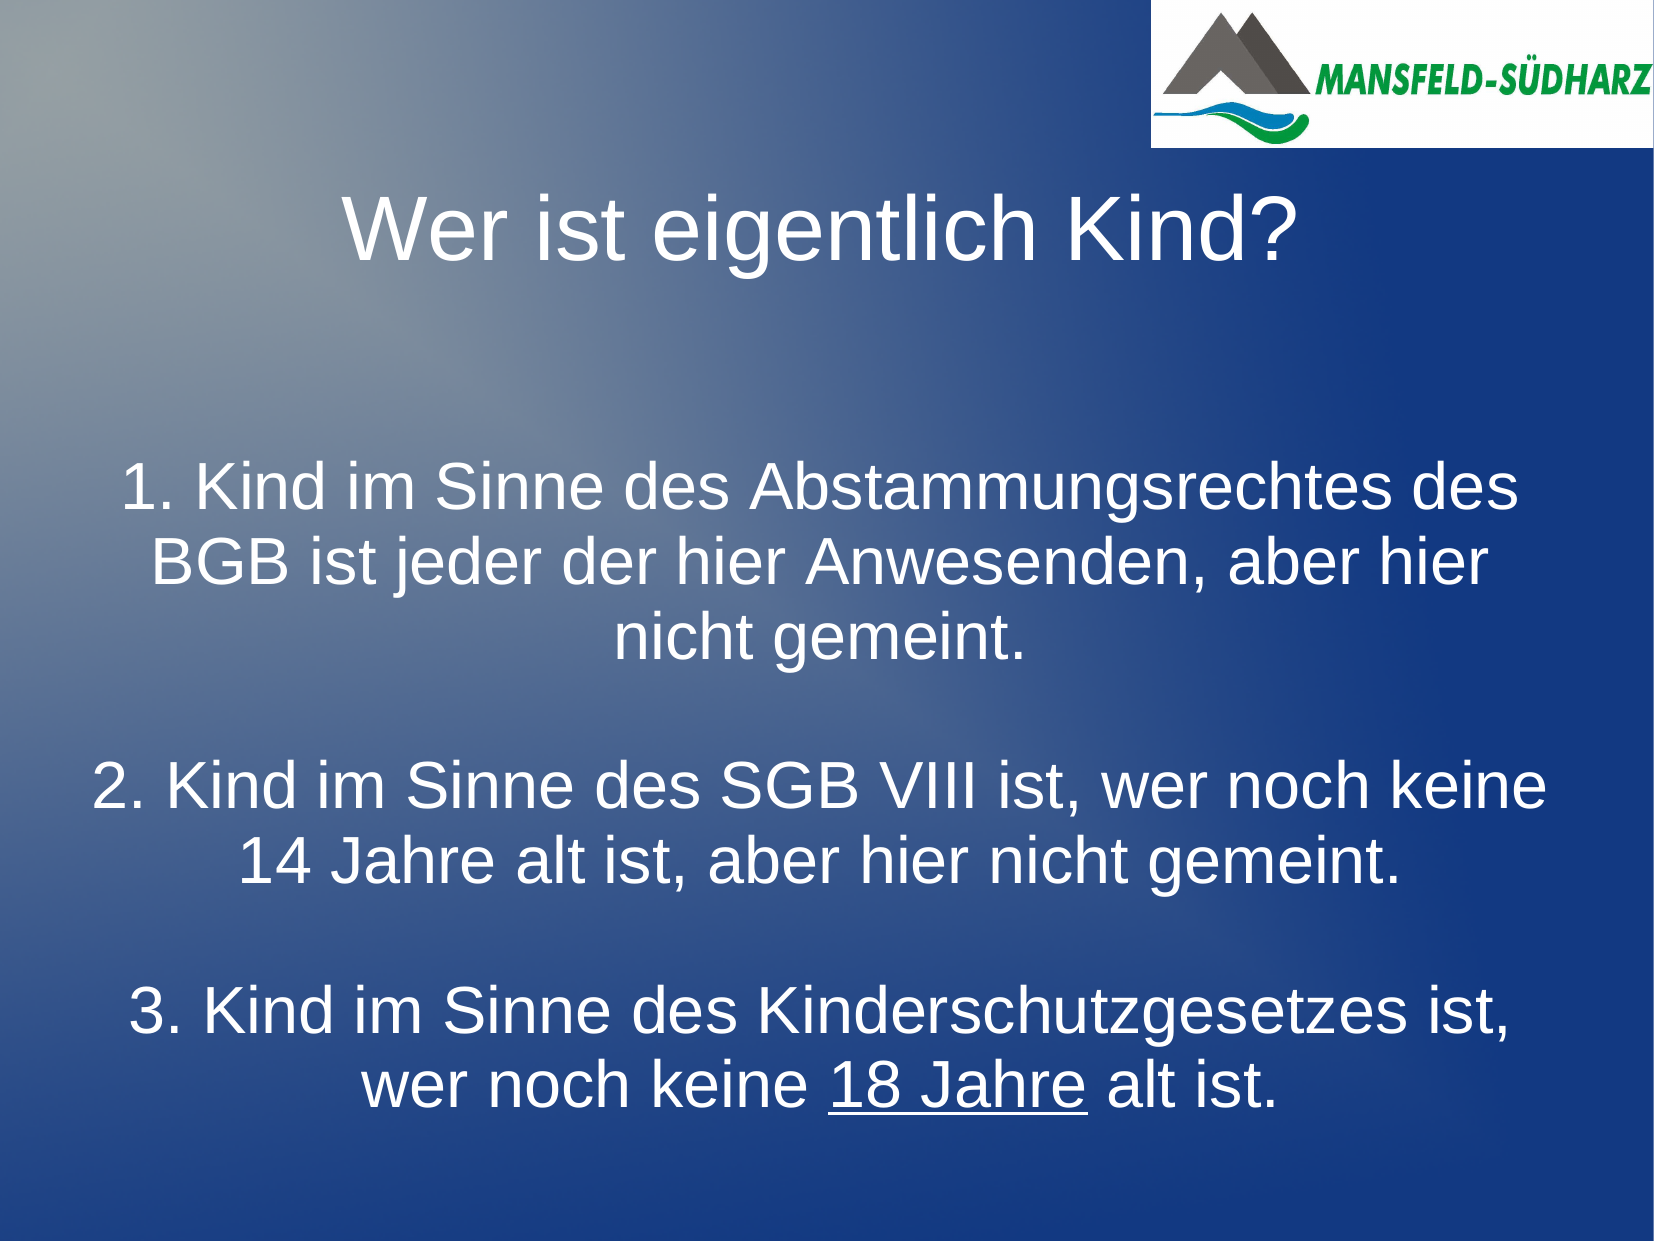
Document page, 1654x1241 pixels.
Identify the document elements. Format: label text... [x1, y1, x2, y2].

picture [0, 0, 1654, 1241]
subtitle 1. Kind im Sinne des Abstammungsrechtes des BGB ist jeder der hier Anwesenden, aber hier nicht gemeint. 2. Kind im Sinne des SGB VIII ist, wer noch keine 14 Jahre alt ist, aber hier nicht gemeint. 3. Kind im Sinne des Kinderschutzgesetzes ist, wer noch keine 18 Jahre alt ist. [76, 383, 1565, 1188]
title Wer ist eigentlich Kind? [76, 177, 1565, 383]
